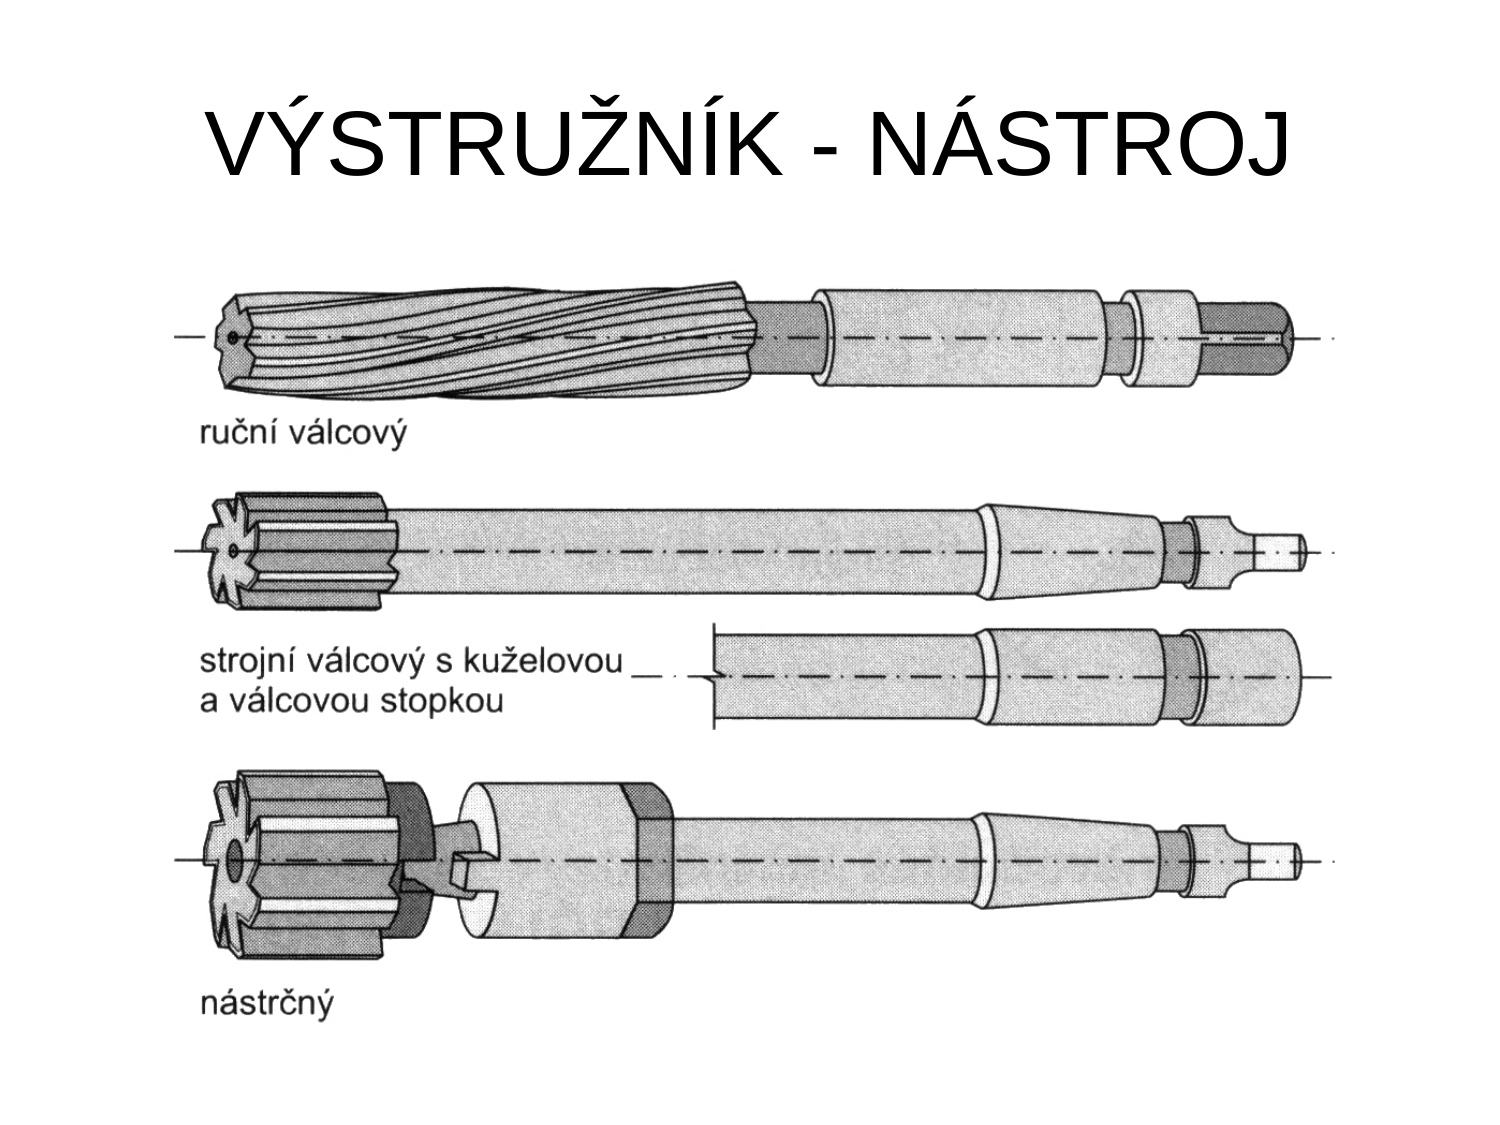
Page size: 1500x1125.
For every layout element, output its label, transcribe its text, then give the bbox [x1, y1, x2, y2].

picture [159, 243, 1353, 1044]
title VÝSTRUŽNÍK - NÁSTROJ [75, 45, 1426, 233]
